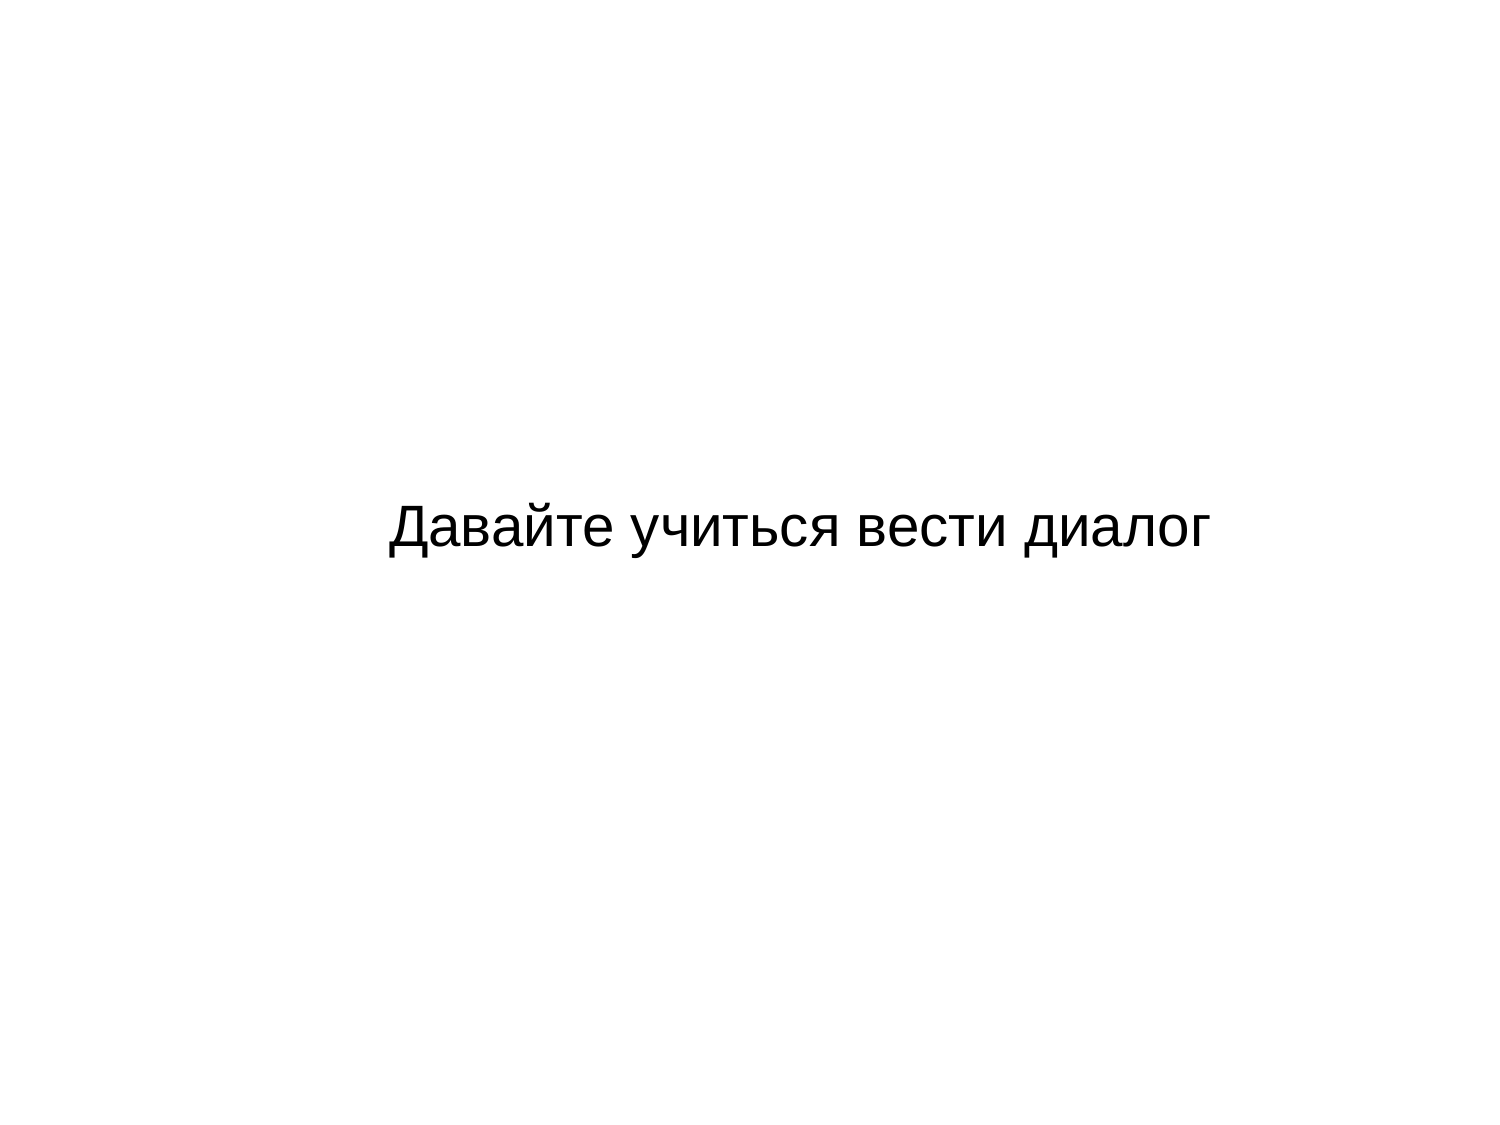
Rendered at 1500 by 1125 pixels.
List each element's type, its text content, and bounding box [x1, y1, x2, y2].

text_box Давайте учиться вести диалог [374, 486, 1228, 567]
